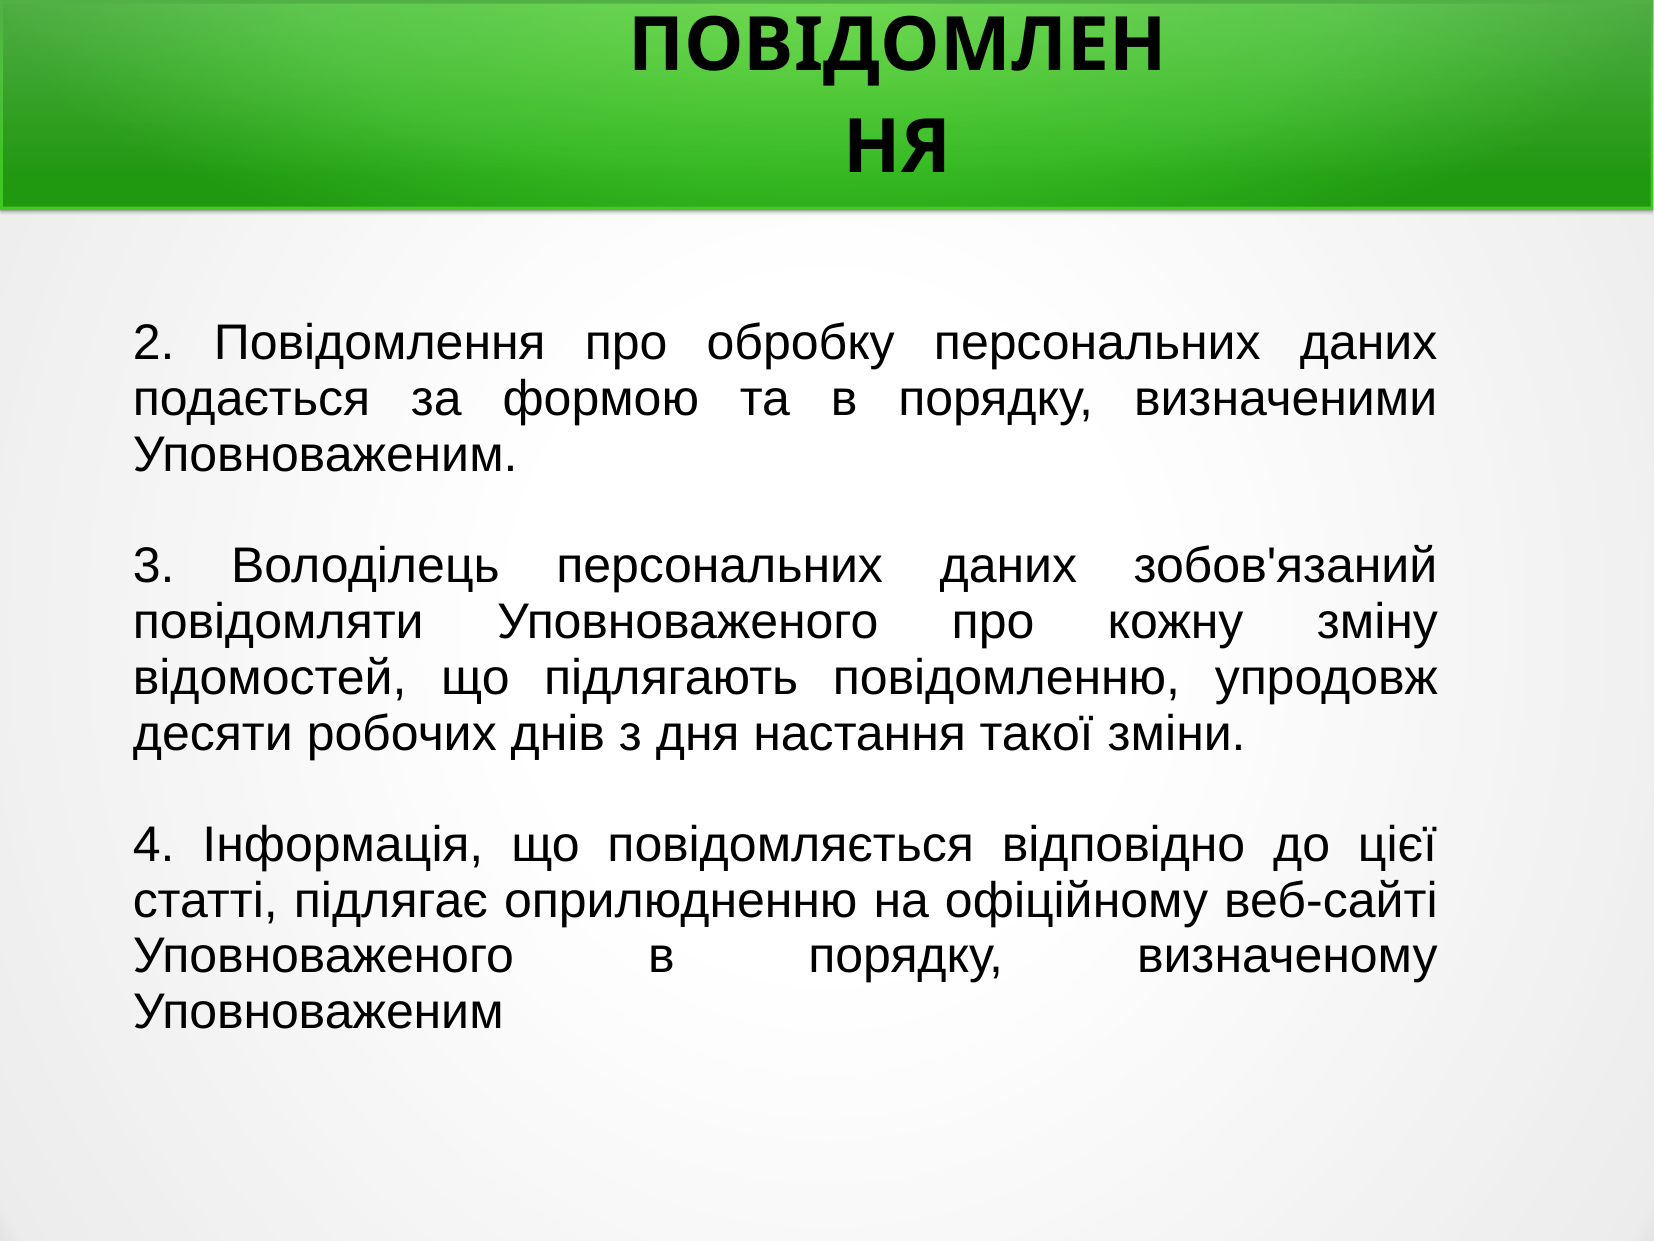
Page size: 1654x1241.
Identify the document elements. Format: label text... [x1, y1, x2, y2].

text_box 2. Повідомлення про обробку персональних даних подається за формою та в порядку, визначеними Уповноваженим. 3. Володілець персональних даних зобов'язаний повідомляти Уповноваженого про кожну зміну відомостей, що підлягають повідомленню, упродовж десяти робочих днів з дня настання такої зміни. 4. Інформація, що повідомляється відповідно до цієї статті, підлягає оприлюдненню на офіційному веб-сайті Уповноваженого в порядку, визначеному Уповноваженим [118, 307, 1453, 1054]
text_box ПОВІДОМЛЕННЯ [602, 35, 1193, 150]
